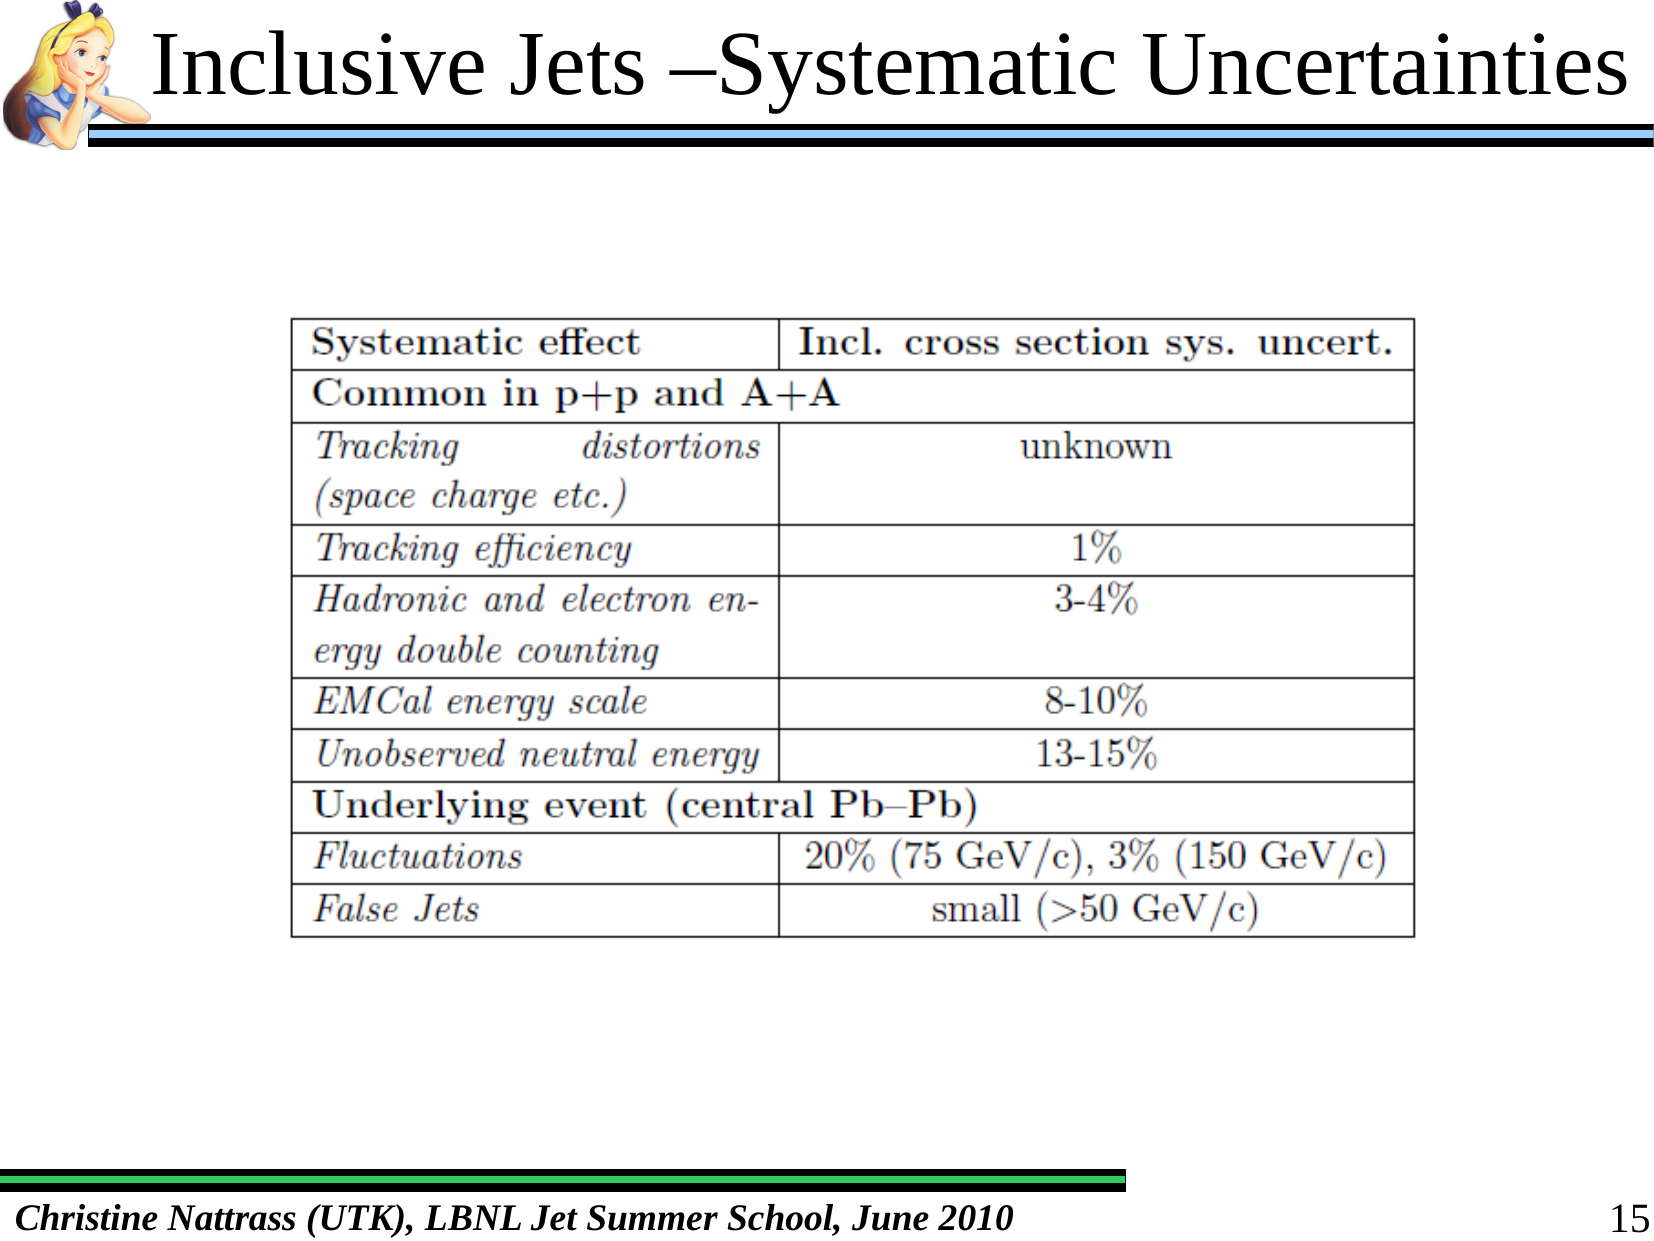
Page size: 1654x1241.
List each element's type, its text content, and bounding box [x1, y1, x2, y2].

picture [262, 282, 1463, 971]
title Inclusive Jets –Systematic Uncertainties [129, 12, 1654, 115]
picture [3, 0, 151, 150]
